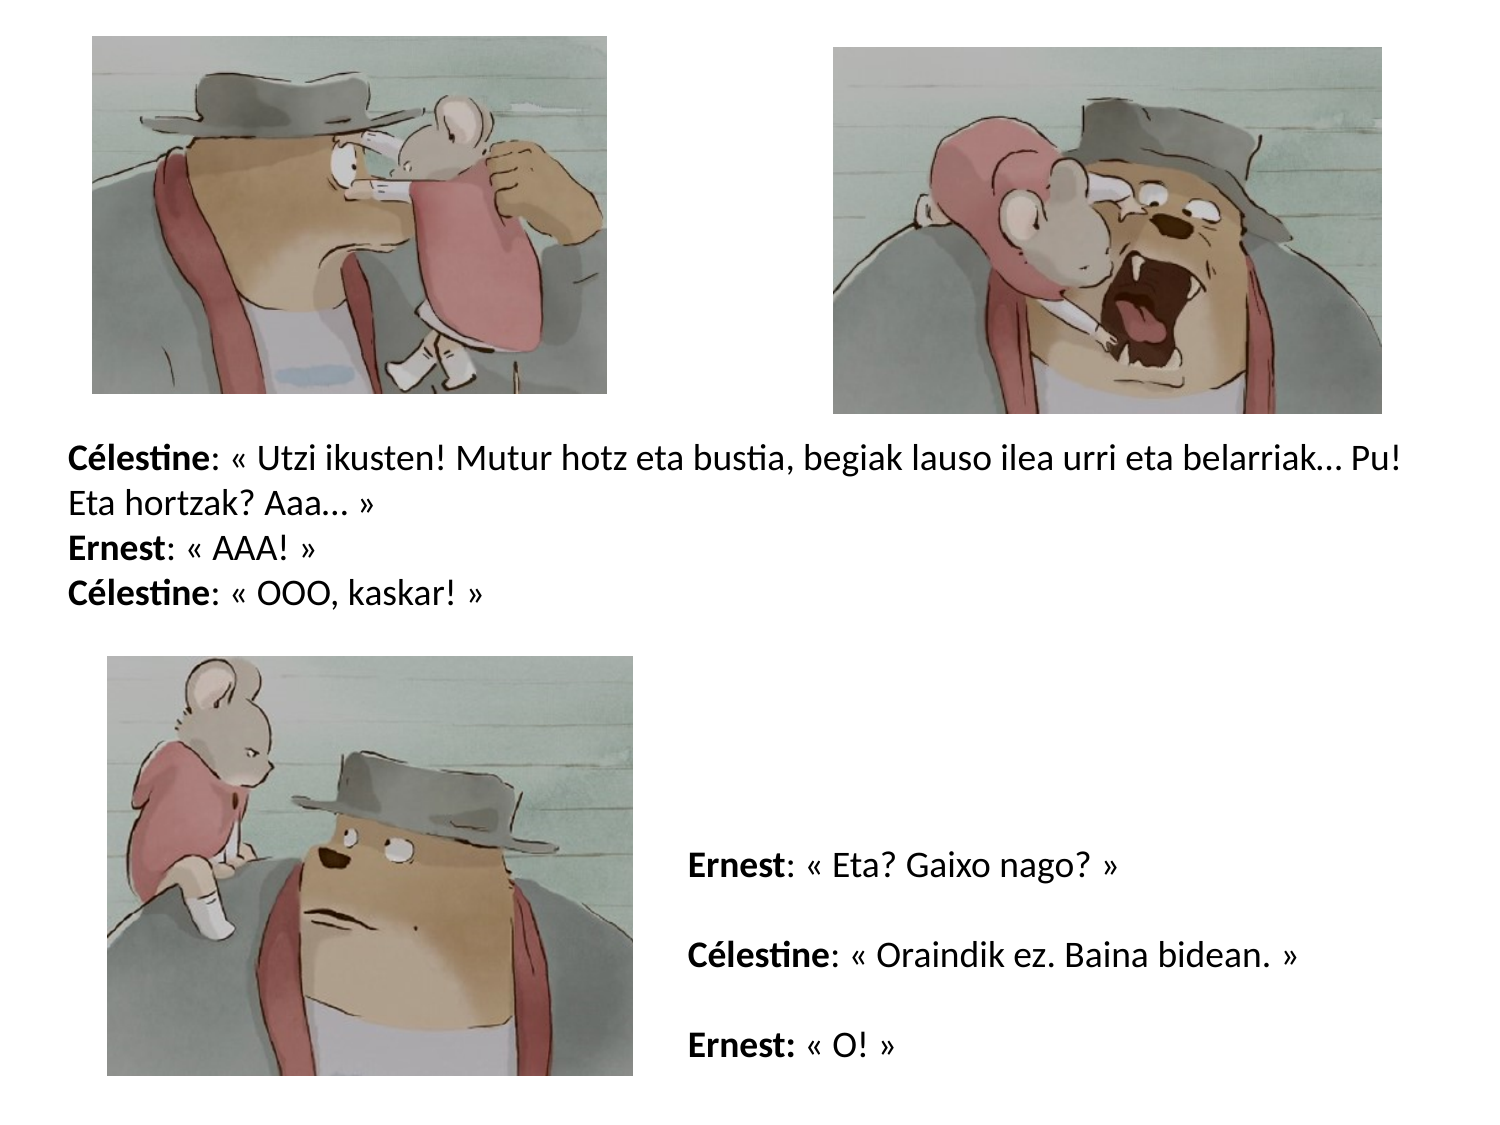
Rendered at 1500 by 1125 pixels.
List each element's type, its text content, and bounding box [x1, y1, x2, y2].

picture [92, 36, 607, 395]
text_box Célestine: « Utzi ikusten! Mutur hotz eta bustia, begiak lauso ilea urri eta belarriak… Pu! Eta hortzak? Aaa… » Ernest: « AAA! » Célestine: « OOO, kaskar! » [53, 425, 1447, 621]
text_box Ernest: « Eta? Gaixo nago? » Célestine: « Oraindik ez. Baina bidean. » Ernest: « O! » [672, 832, 1382, 1074]
picture [833, 47, 1382, 414]
picture [107, 656, 633, 1076]
